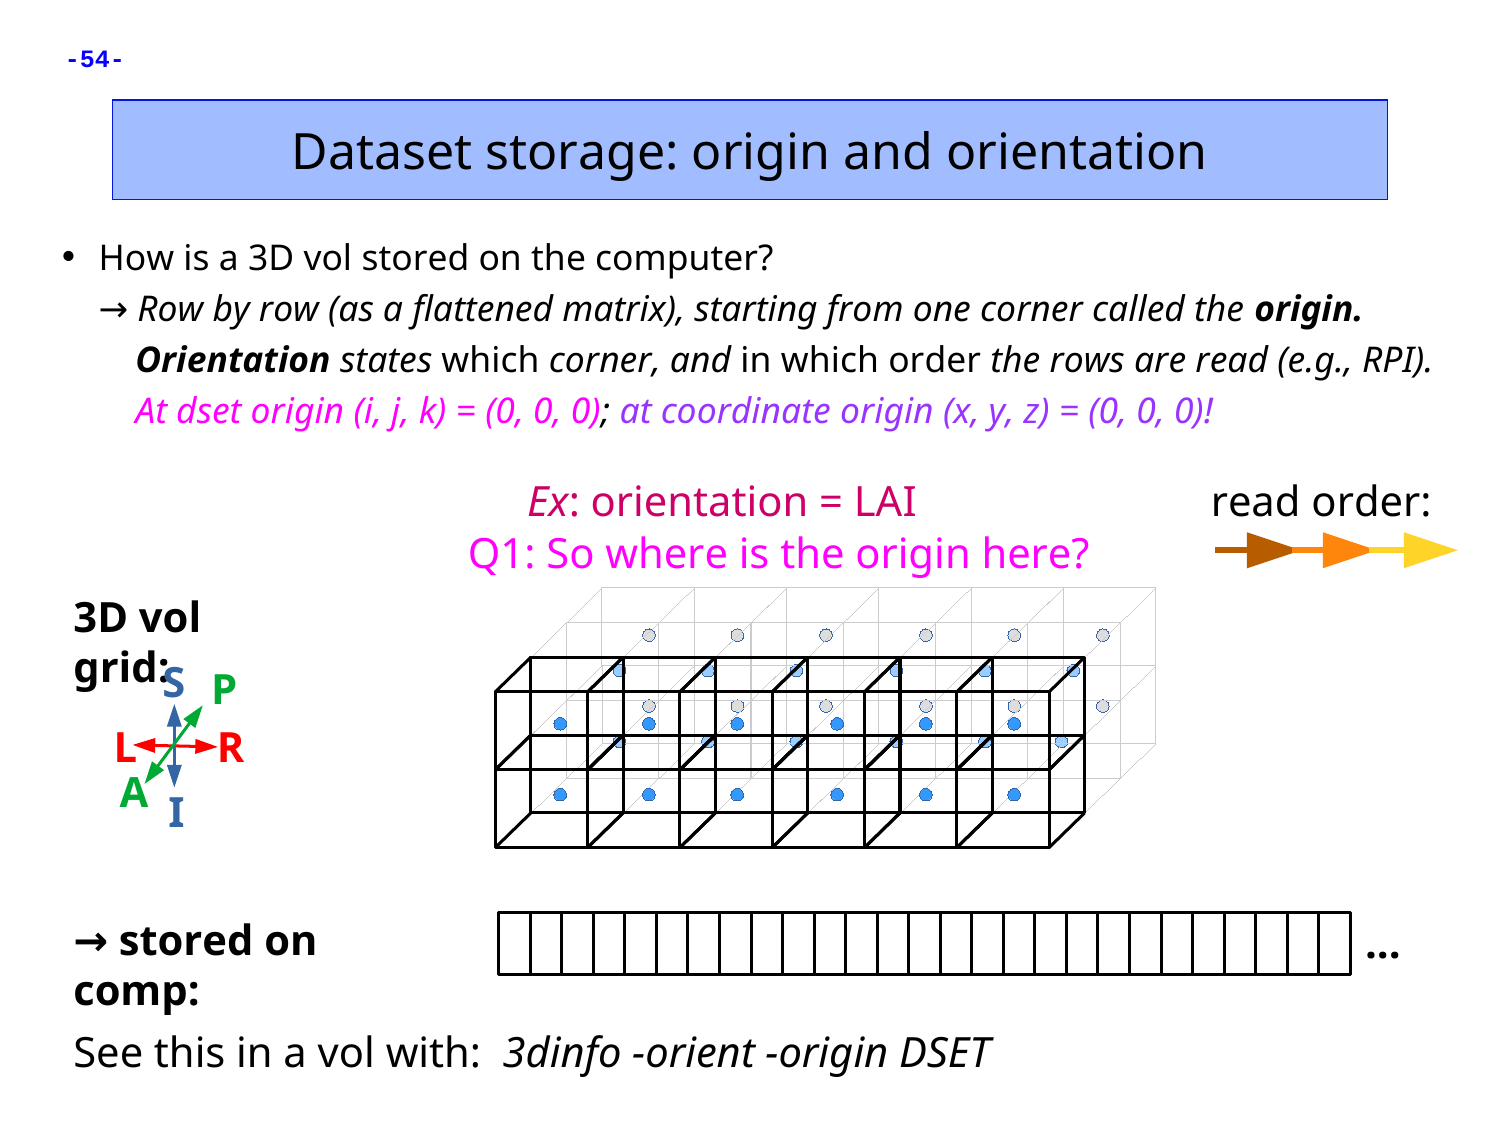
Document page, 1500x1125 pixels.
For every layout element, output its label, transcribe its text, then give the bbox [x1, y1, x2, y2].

text_box [979, 666, 991, 677]
text_box [919, 717, 933, 731]
text_box [1007, 717, 1021, 731]
text_box [1096, 701, 1110, 713]
text_box P [198, 655, 248, 721]
text_box [890, 666, 898, 677]
text_box [642, 788, 656, 801]
text_box [730, 788, 744, 801]
text_box [919, 628, 933, 642]
text_box Ex: orientation = LAI [512, 466, 1026, 519]
text_box [830, 788, 844, 801]
text_box [978, 737, 987, 743]
text_box L [98, 713, 151, 779]
text_box [1008, 701, 1021, 713]
text_box [731, 701, 744, 713]
text_box [553, 717, 567, 731]
text_box [789, 737, 802, 743]
text_box [1007, 628, 1021, 642]
text_box [819, 701, 833, 713]
text_box [613, 666, 622, 677]
text_box [1055, 737, 1063, 743]
text_box [553, 788, 567, 801]
text_box [1096, 628, 1110, 642]
text_box [1007, 788, 1021, 801]
text_box I [153, 778, 209, 844]
text_box Dataset storage: origin and orientation [112, 99, 1388, 200]
text_box ... [1350, 909, 1456, 975]
text_box [919, 701, 933, 713]
text_box → stored on comp: [58, 906, 470, 981]
text_box [1069, 666, 1080, 677]
text_box Q1: So where is the origin here? [453, 519, 1111, 585]
text_box [702, 666, 714, 677]
text_box [642, 701, 656, 713]
text_box [701, 737, 710, 743]
text_box [642, 628, 656, 642]
text_box [819, 628, 833, 642]
text_box [919, 788, 933, 801]
text_box [792, 666, 803, 677]
text_box S [147, 648, 203, 714]
text_box How is a 3D vol stored on the computer? → Row by row (as a flattened matrix), starting from one corner called the origin. Orientation states which corner, and in which order the rows are read (e.g., RPI). At dset origin (i, j, k) = (0, 0, 0); at coordinate origin (x, y, z) = (0, 0, 0)! [46, 226, 1489, 376]
text_box See this in a vol with: 3dinfo -orient -origin DSET [58, 1018, 1432, 1084]
text_box [730, 717, 744, 731]
text_box R [202, 713, 254, 779]
text_box read order: [1196, 466, 1458, 539]
text_box 3D vol grid: [58, 583, 320, 649]
text_box A [104, 758, 157, 824]
text_box [830, 717, 844, 731]
text_box [642, 717, 656, 731]
text_box [1055, 744, 1068, 748]
text_box [731, 628, 744, 642]
